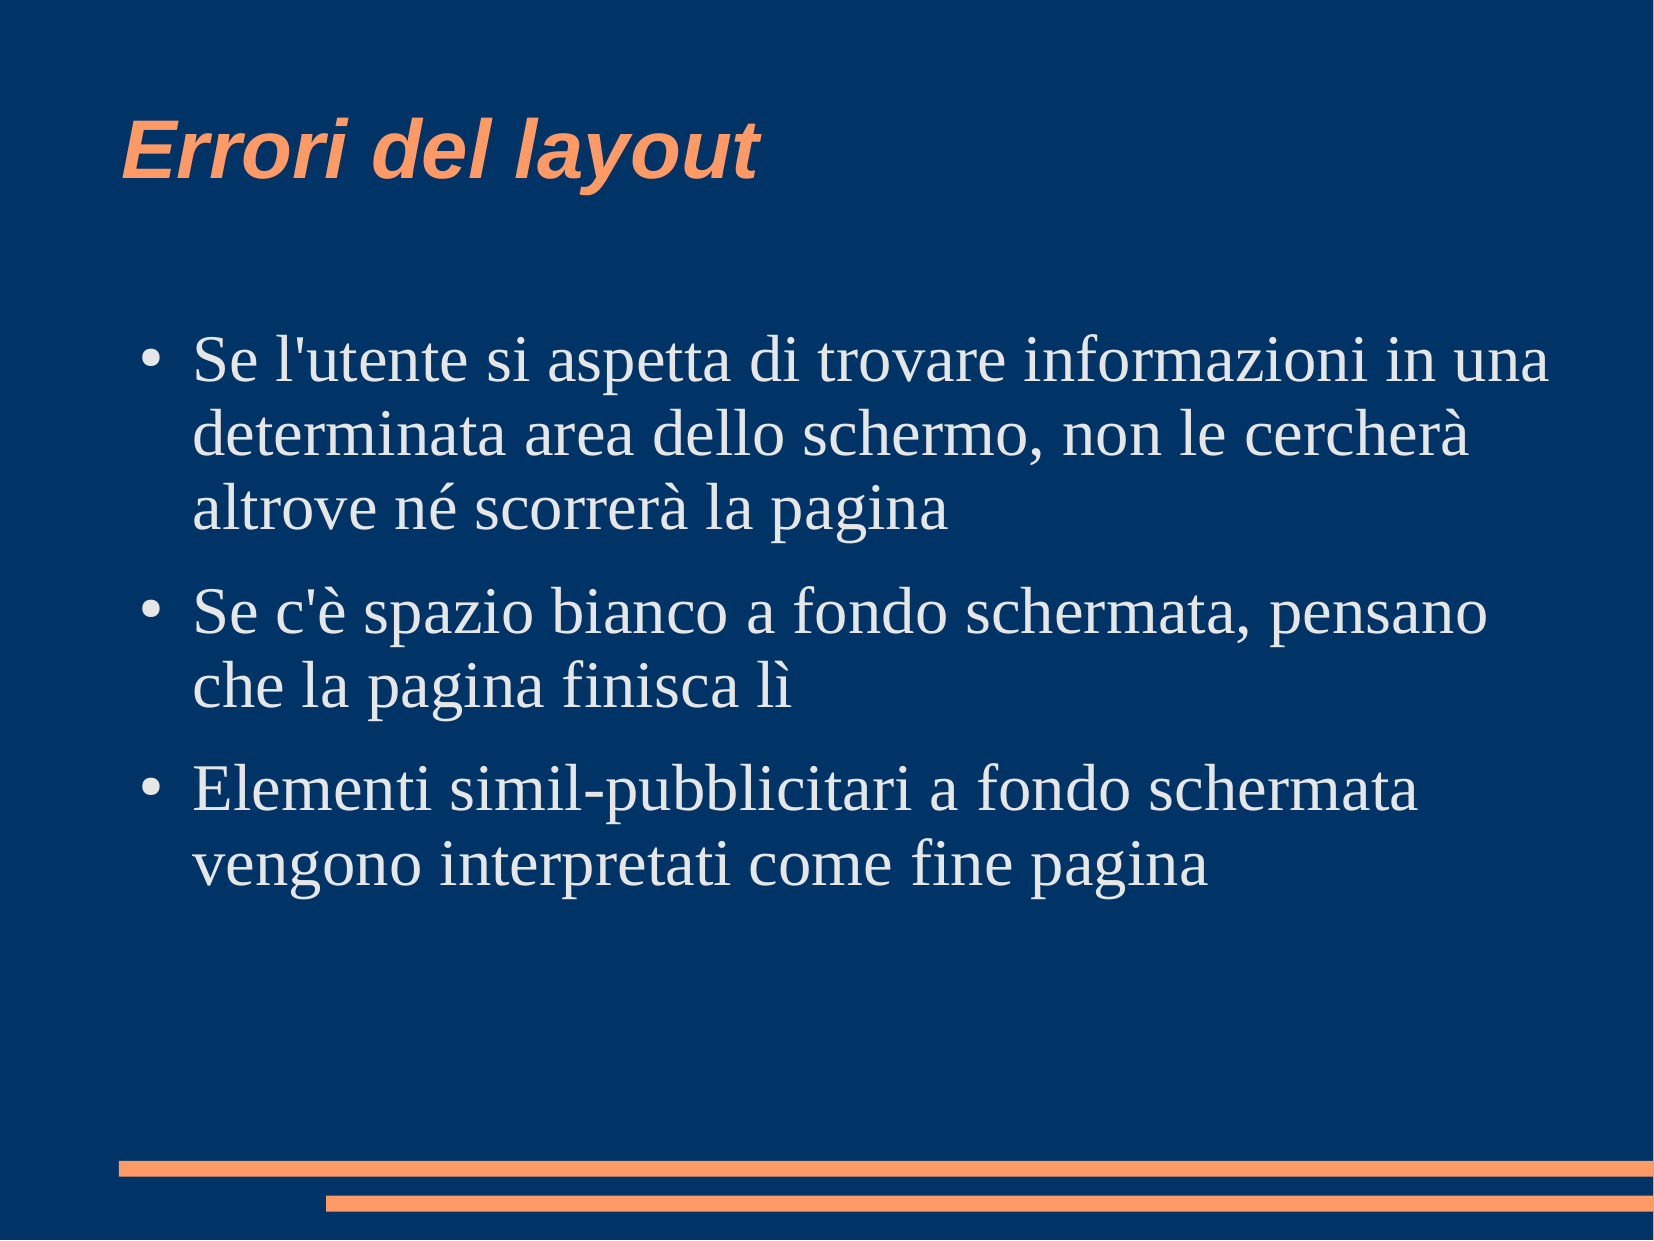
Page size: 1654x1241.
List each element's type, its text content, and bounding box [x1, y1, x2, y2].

list Se l'utente si aspetta di trovare informazioni in una determinata area dello schermo, non le cercherà altrove né scorrerà la pagina Se c'è spazio bianco a fondo schermata, pensano che la pagina finisca lì Elementi simil-pubblicitari a fondo schermata vengono interpretati come fine pagina [121, 322, 1561, 1118]
title Errori del layout [121, 53, 1534, 246]
